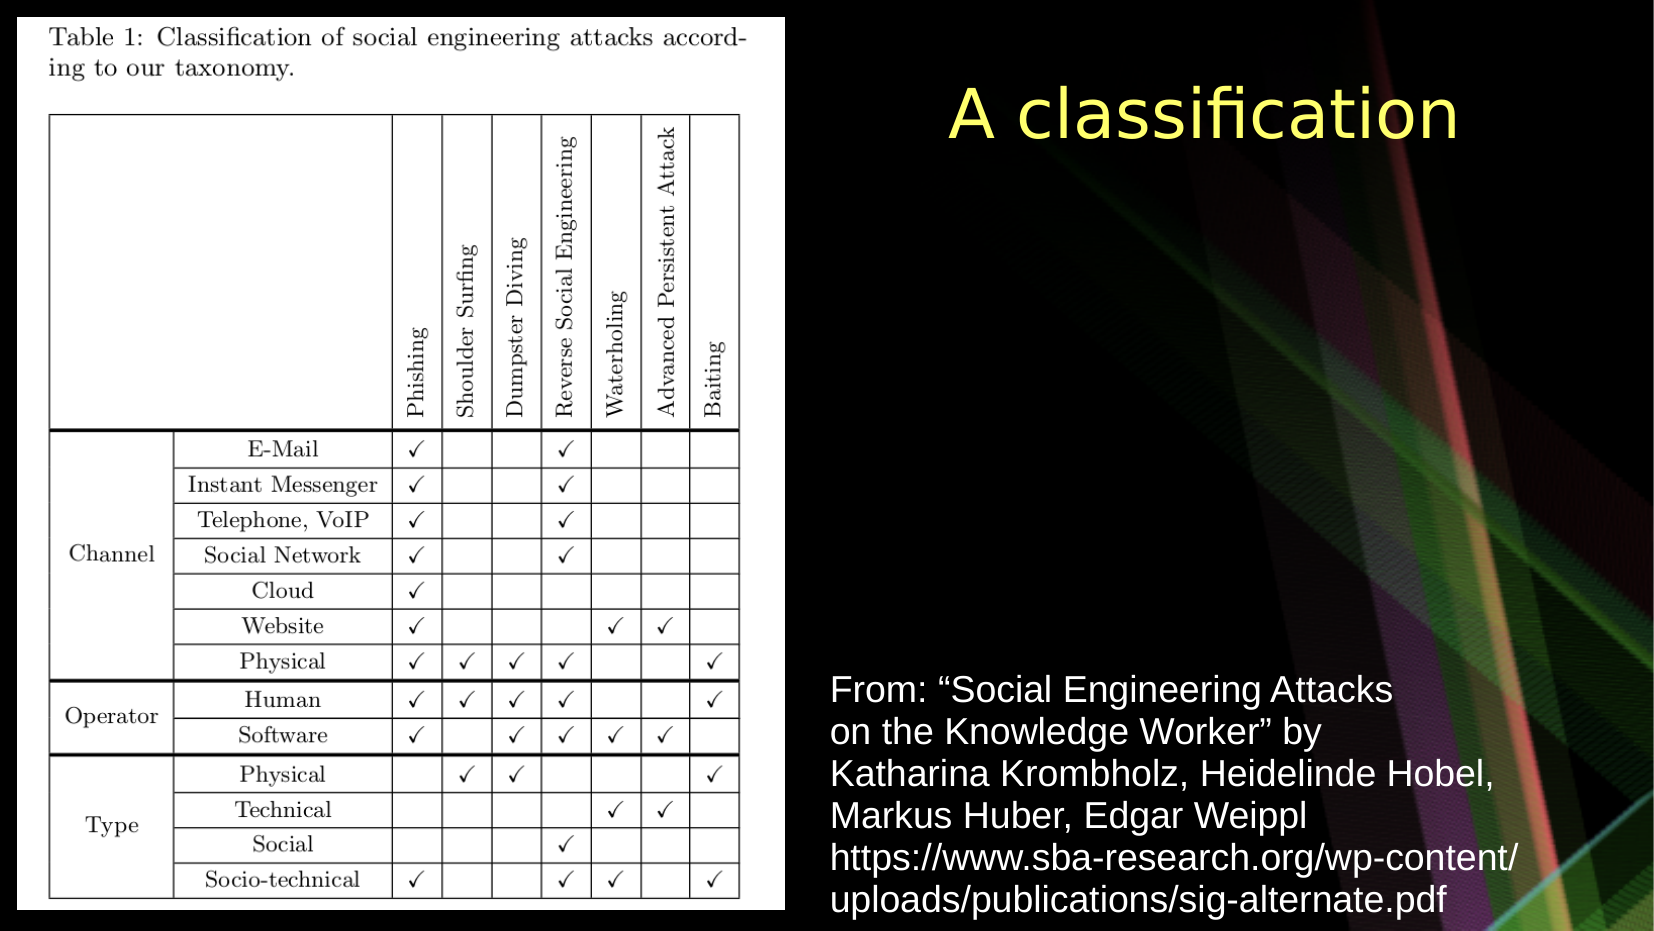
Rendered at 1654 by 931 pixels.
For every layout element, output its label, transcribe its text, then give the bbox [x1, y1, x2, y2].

title A classification [803, 37, 1607, 193]
text_box From: “Social Engineering Attacks on the Knowledge Worker” by Katharina Krombholz, Heidelinde Hobel, Markus Huber, Edgar Weippl https://www.sba-research.org/wp-content/uploads/publications/sig-alternate.pdf [814, 661, 1642, 931]
picture [0, 0, 1654, 931]
